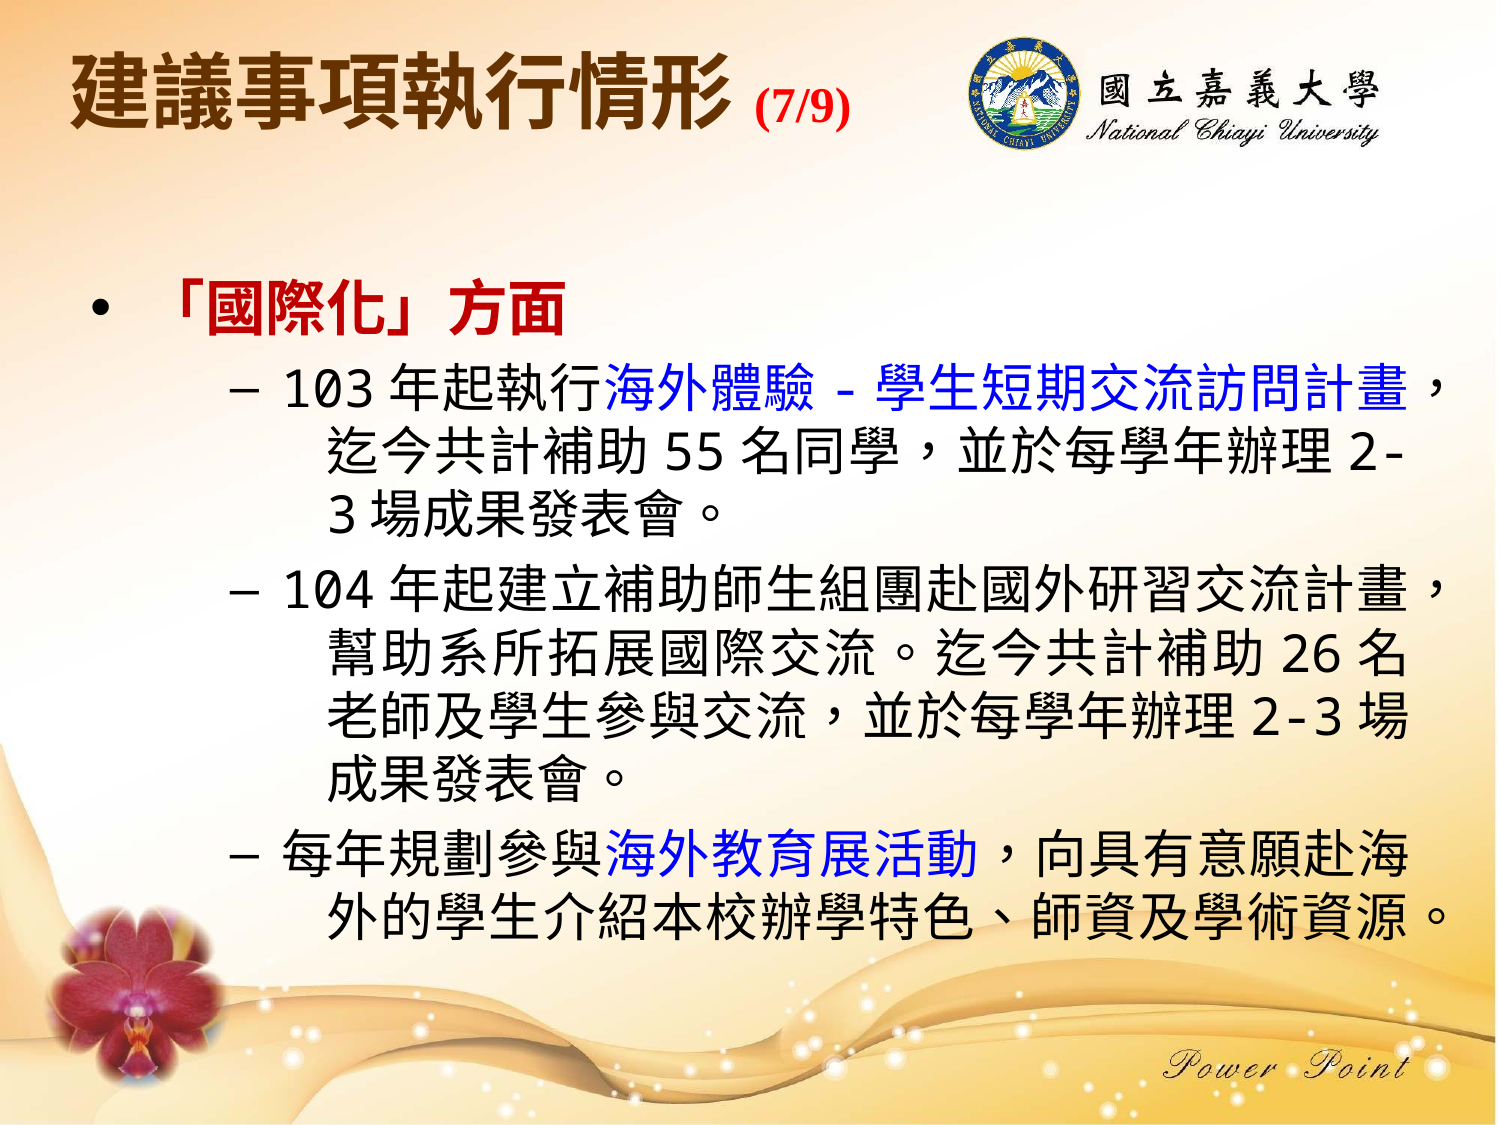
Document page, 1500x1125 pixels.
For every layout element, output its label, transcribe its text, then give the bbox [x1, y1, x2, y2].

title 建議事項執行情形(7/9) [53, 30, 1404, 147]
list 「國際化」方面 103年起執行海外體驗-學生短期交流訪問計畫，迄今共計補助55名同學，並於每學年辦理2-3場成果發表會。 104年起建立補助師生組團赴國外研習交流計畫，幫助系所拓展國際交流。迄今共計補助26名老師及學生參與交流，並於每學年辦理2-3場成果發表會。 每年規劃參與海外教育展活動，向具有意願赴海外的學生介紹本校辦學特色、師資及學術資源。 [75, 262, 1426, 1005]
